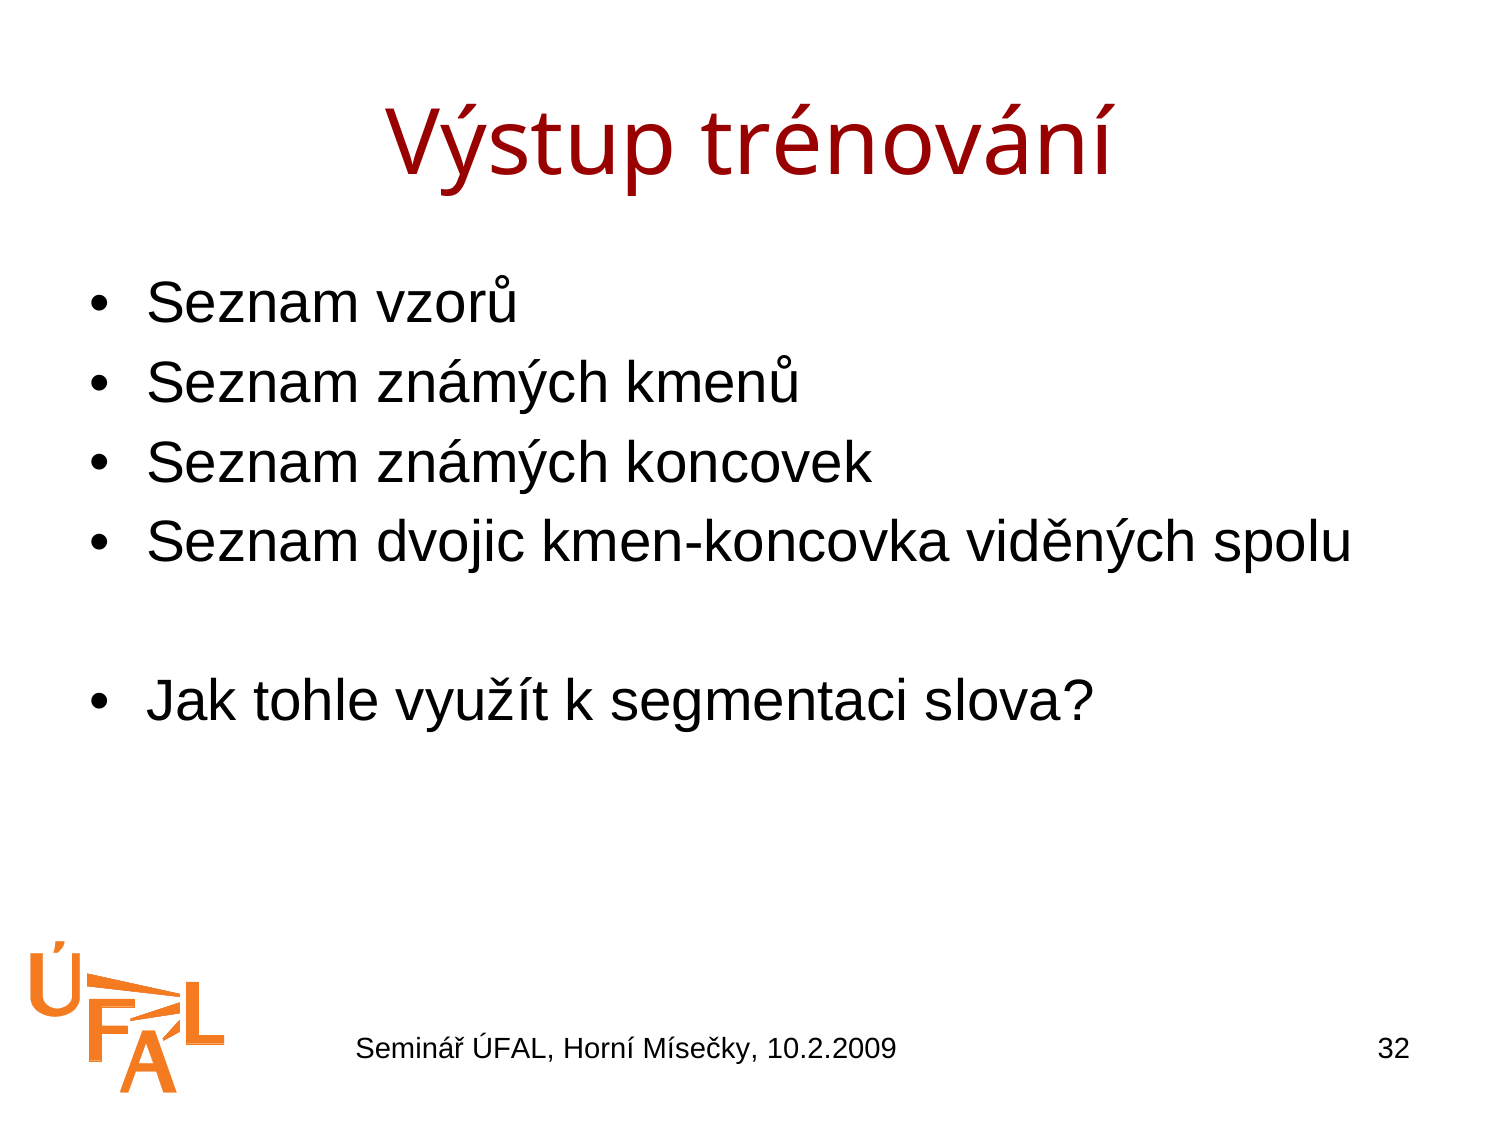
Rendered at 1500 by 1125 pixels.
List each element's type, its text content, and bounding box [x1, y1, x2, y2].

title Výstup trénování [75, 45, 1426, 233]
list Seznam vzorů Seznam známých kmenů Seznam známých koncovek Seznam dvojic kmen-koncovka viděných spolu Jak tohle využít k segmentaci slova? [75, 262, 1426, 1006]
